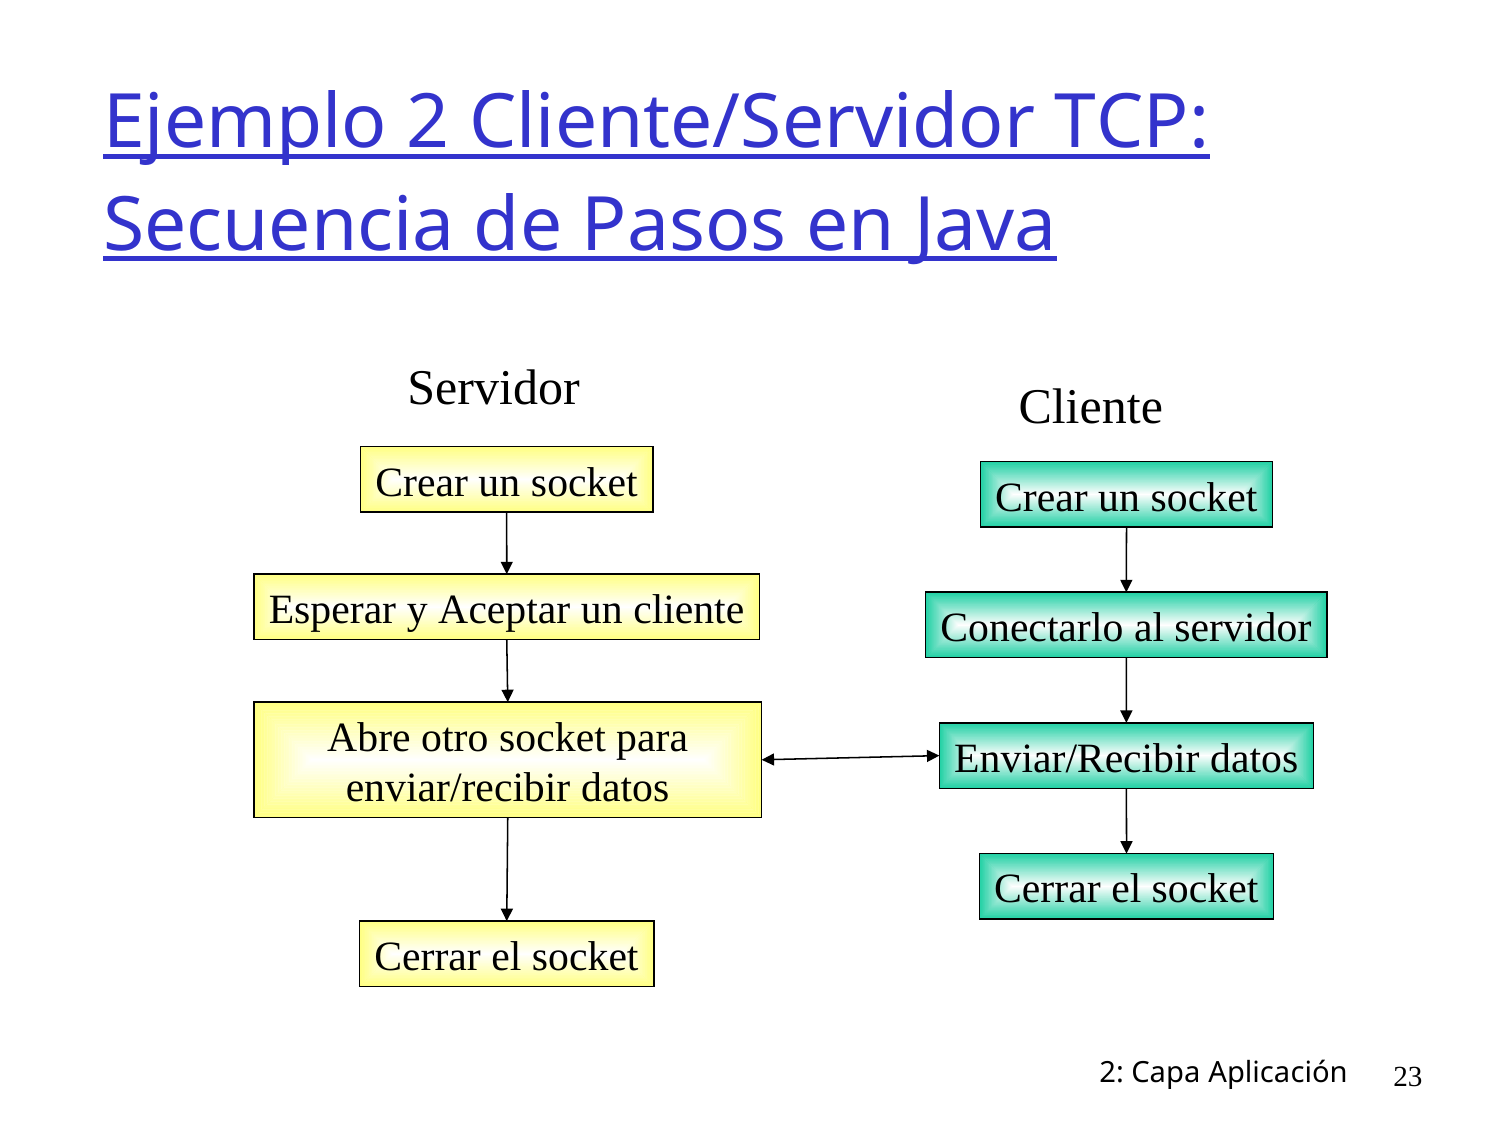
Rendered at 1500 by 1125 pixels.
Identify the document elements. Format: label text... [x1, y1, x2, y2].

title Ejemplo 2 Cliente/Servidor TCP: Secuencia de Pasos en Java [88, 37, 1436, 303]
text_box Abre otro socket para enviar/recibir datos [253, 702, 762, 818]
text_box Servidor [392, 346, 606, 423]
text_box Conectarlo al servidor [925, 592, 1327, 658]
text_box Cliente [1003, 366, 1217, 442]
text_box Crear un socket [360, 446, 653, 513]
text_box Esperar y Aceptar un cliente [253, 574, 760, 640]
text_box Cerrar el socket [979, 853, 1274, 920]
text_box Cerrar el socket [359, 921, 654, 987]
text_box Enviar/Recibir datos [939, 722, 1314, 789]
text_box Crear un socket [980, 461, 1273, 528]
